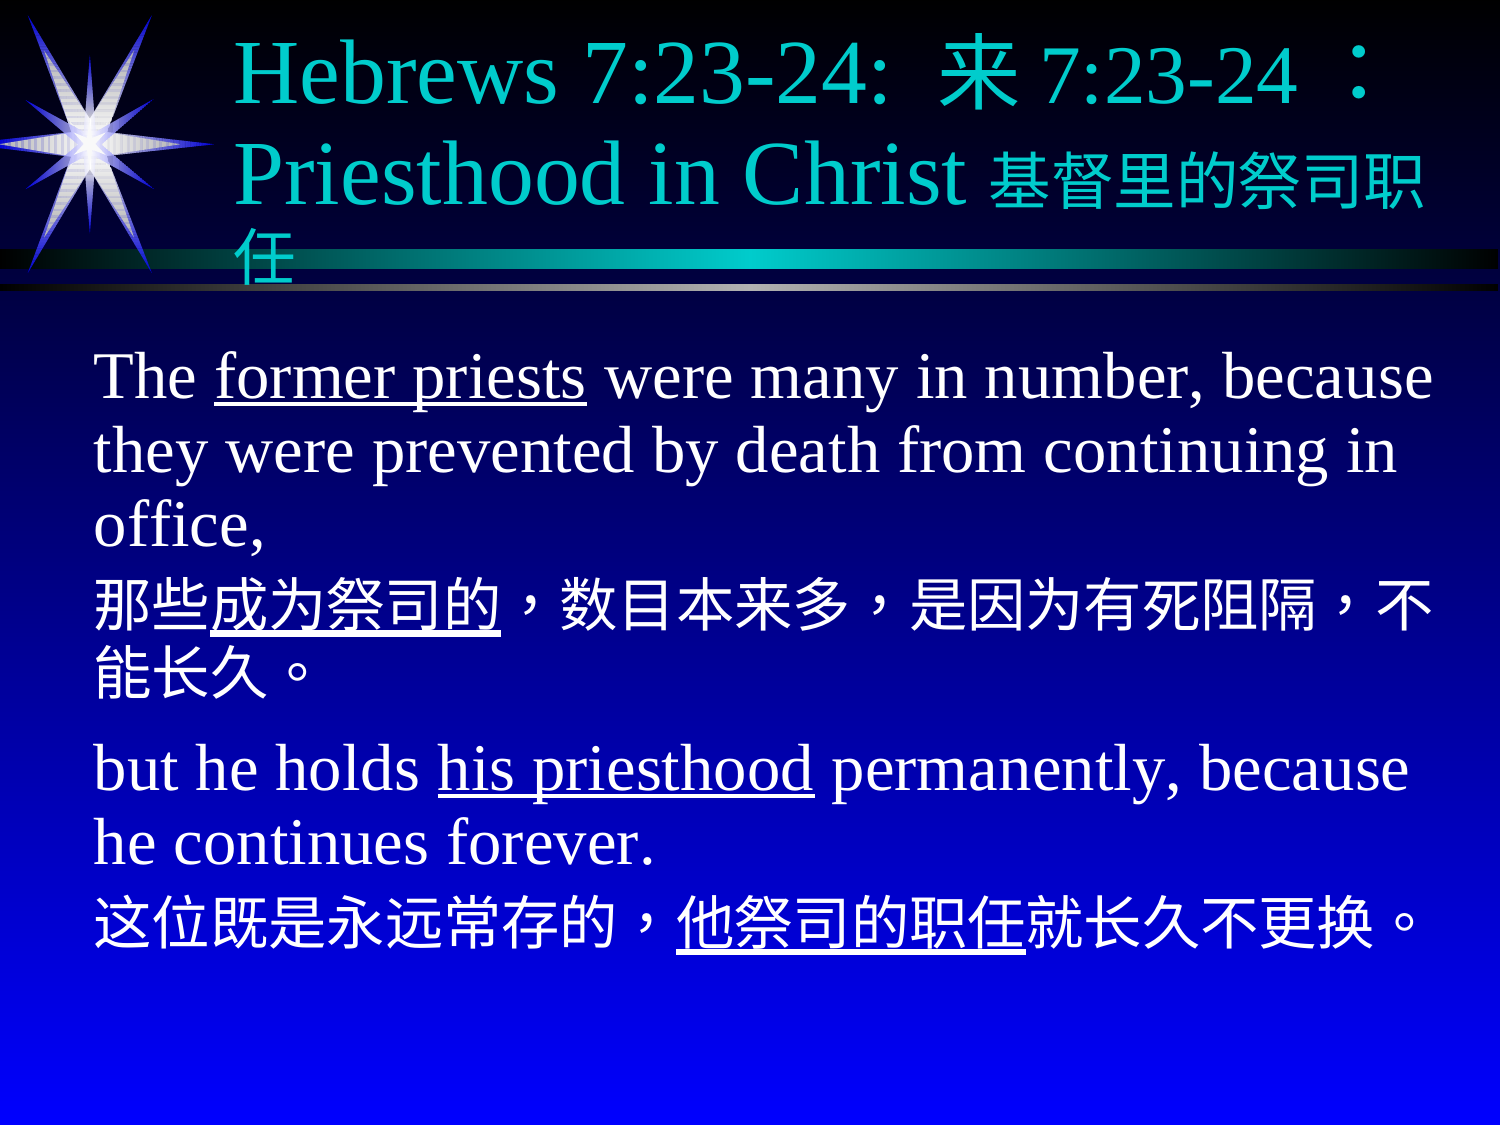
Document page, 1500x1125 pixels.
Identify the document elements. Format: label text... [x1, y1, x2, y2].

text_box The former priests were many in number, because they were prevented by death from continuing in office, 那些成为祭司的，数目本来多，是因为有死阻隔，不能长久。 but he holds his priesthood permanently, because he continues forever. 这位既是永远常存的，他祭司的职任就长久不更换。 [78, 331, 1461, 1028]
title Hebrews 7:23-24: 来7:23-24： Priesthood in Christ基督里的祭司职任 [219, 2, 1500, 313]
